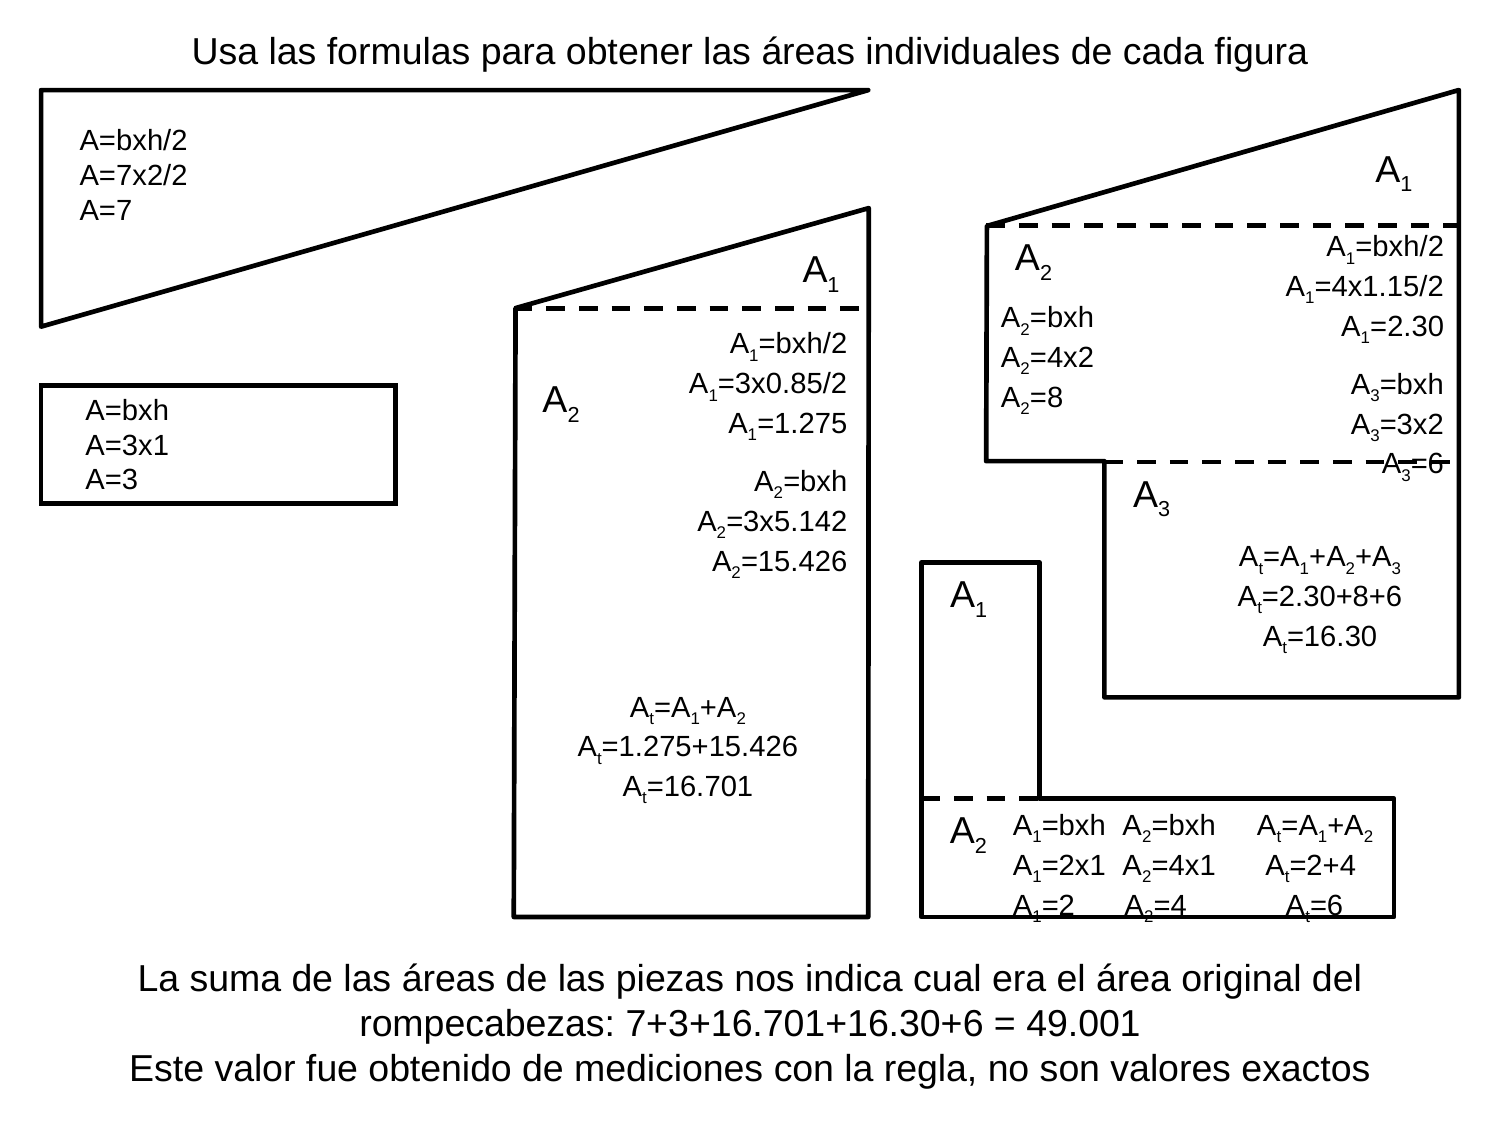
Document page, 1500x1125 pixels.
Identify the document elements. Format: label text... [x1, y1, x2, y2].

text_box [921, 562, 1040, 798]
text_box [367, 385, 396, 504]
text_box A=bxh/2 A=7x2/2 A=7 [64, 113, 302, 234]
text_box [997, 90, 1459, 290]
text_box A2 [986, 225, 1081, 290]
text_box [1104, 529, 1459, 698]
text_box [986, 426, 1181, 462]
text_box La suma de las áreas de las piezas nos indica cual era el área original del rompecabezas: 7+3+16.701+16.30+6 = 49.001 Este valor fue obtenido de mediciones con la regla, no son valores exactos [41, 946, 1459, 1097]
text_box A2=bxh A2=4x2 A2=8 [986, 290, 1182, 426]
text_box Usa las formulas para obtener las áreas individuales de cada figura [100, 18, 1400, 80]
text_box [41, 385, 70, 504]
text_box A1 [1346, 137, 1442, 204]
text_box [513, 208, 869, 918]
text_box A=bxh A=3x1 A=3 [70, 383, 367, 504]
text_box A1 [773, 237, 869, 305]
text_box [41, 90, 869, 327]
text_box A2 [921, 798, 998, 866]
text_box A1=bxh/2 A1=3x0.85/2 A1=1.275 A2=bxh A2=3x5.142 A2=15.426 At=A1+A2 At=1.275+15.426 At=16.701 [513, 317, 863, 815]
text_box A2 [513, 367, 609, 435]
text_box A3 [1104, 461, 1181, 529]
text_box A1=bxh A2=bxh At=A1+A2 A1=2x1 A2=4x1 At=2+4 A1=2 A2=4 At=6 [998, 798, 1394, 934]
text_box [921, 866, 998, 918]
text_box A1 [921, 562, 1016, 630]
text_box A1=bxh/2 A1=4x1.15/2 A1=2.30 A3=bxh A3=3x2 A3=6 At=A1+A2+A3 At=2.30+8+6 At=16.30 [1181, 220, 1459, 665]
